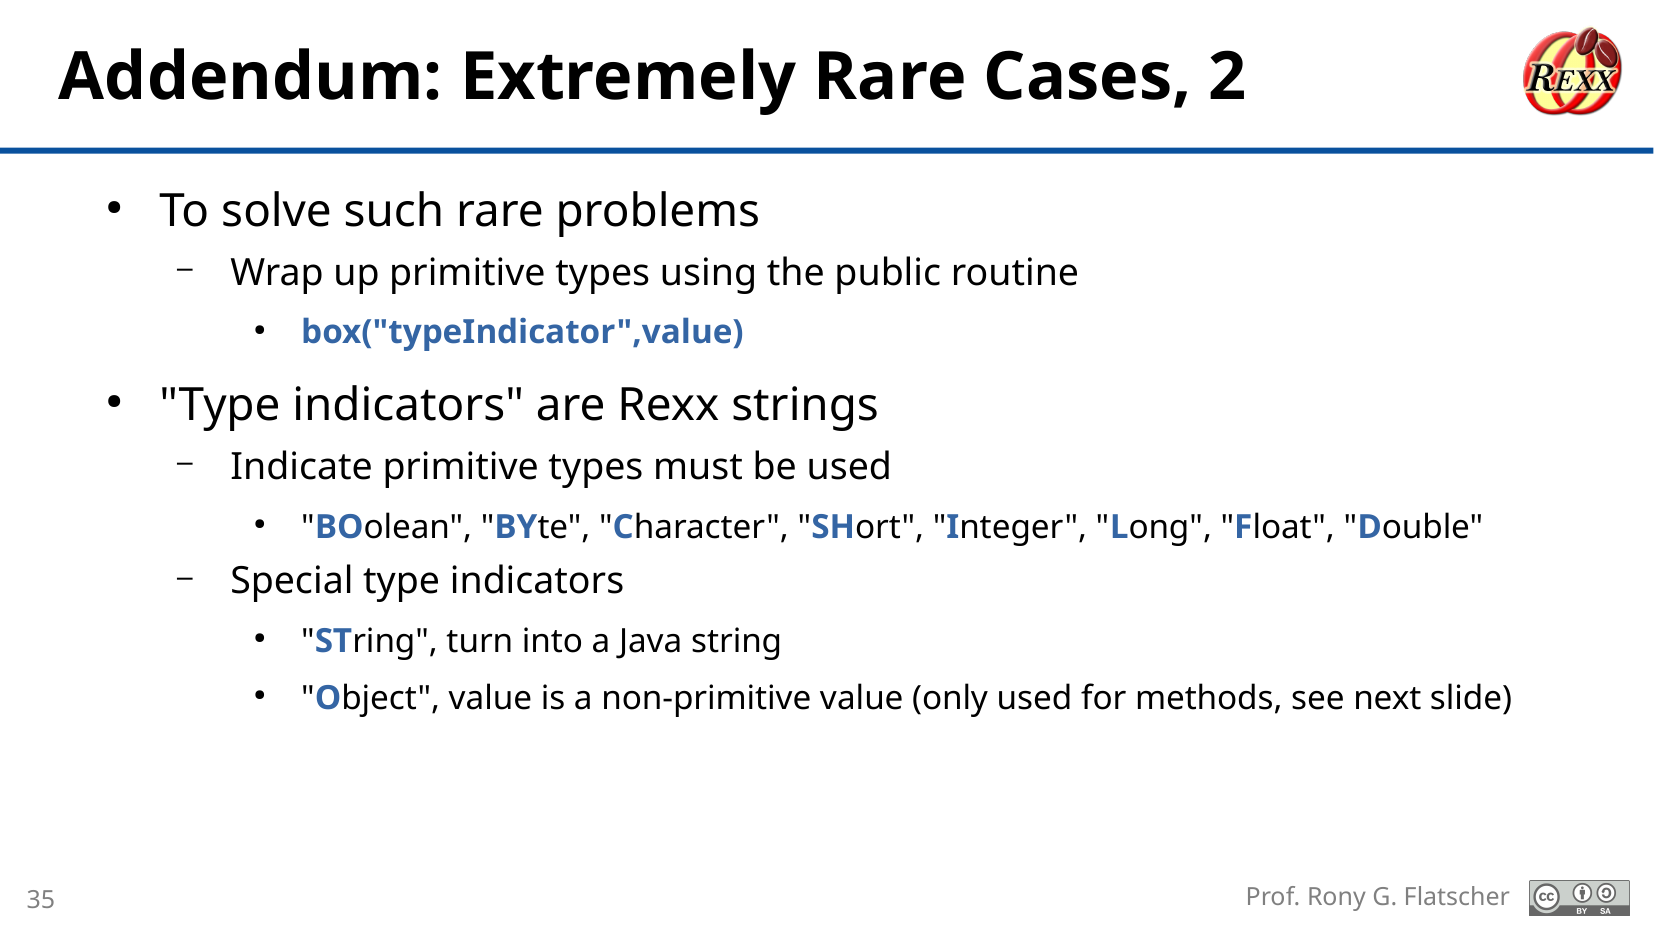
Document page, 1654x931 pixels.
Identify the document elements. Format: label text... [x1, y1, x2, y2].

list To solve such rare problems Wrap up primitive types using the public routine box("typeIndicator",value) "Type indicators" are Rexx strings Indicate primitive types must be used "BOolean", "BYte", "Character", "SHort", "Integer", "Long", "Float", "Double" Special type indicators "STring", turn into a Java string "Object", value is a non-primitive value (only used for methods, see next slide) [88, 177, 1577, 857]
title Addendum: Extremely Rare Cases, 2 [0, 0, 1625, 148]
